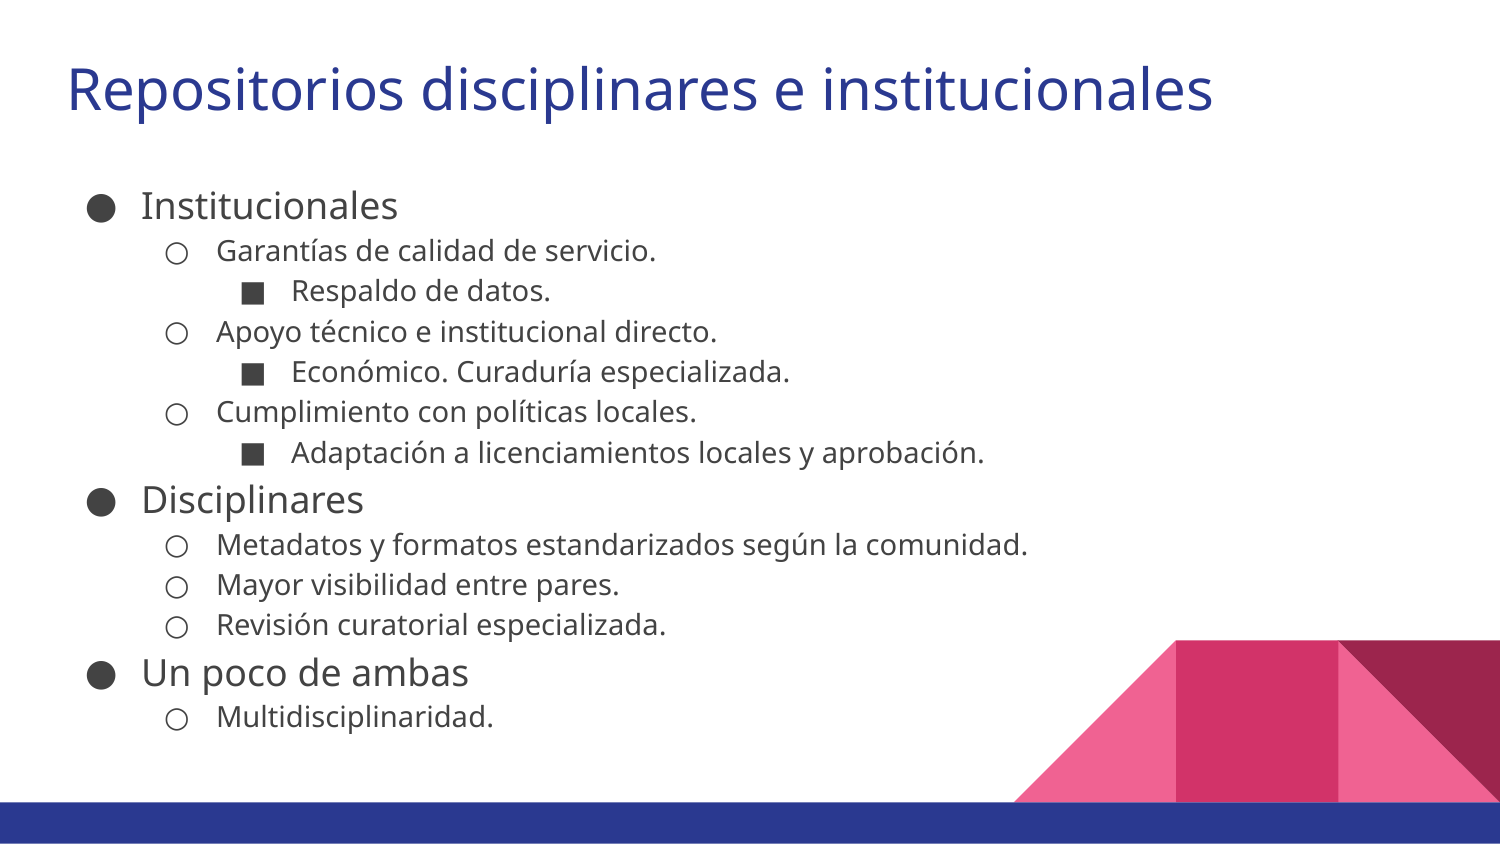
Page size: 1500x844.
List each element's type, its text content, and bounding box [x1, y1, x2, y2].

title Repositorios disciplinares e institucionales [51, 37, 1449, 138]
list Institucionales Garantías de calidad de servicio. Respaldo de datos. Apoyo técnico e institucional directo. Económico. Curaduría especializada. Cumplimiento con políticas locales. Adaptación a licenciamientos locales y aprobación. Disciplinares Metadatos y formatos estandarizados según la comunidad. Mayor visibilidad entre pares. Revisión curatorial especializada. Un poco de ambas Multidisciplinaridad. [51, 160, 1449, 800]
